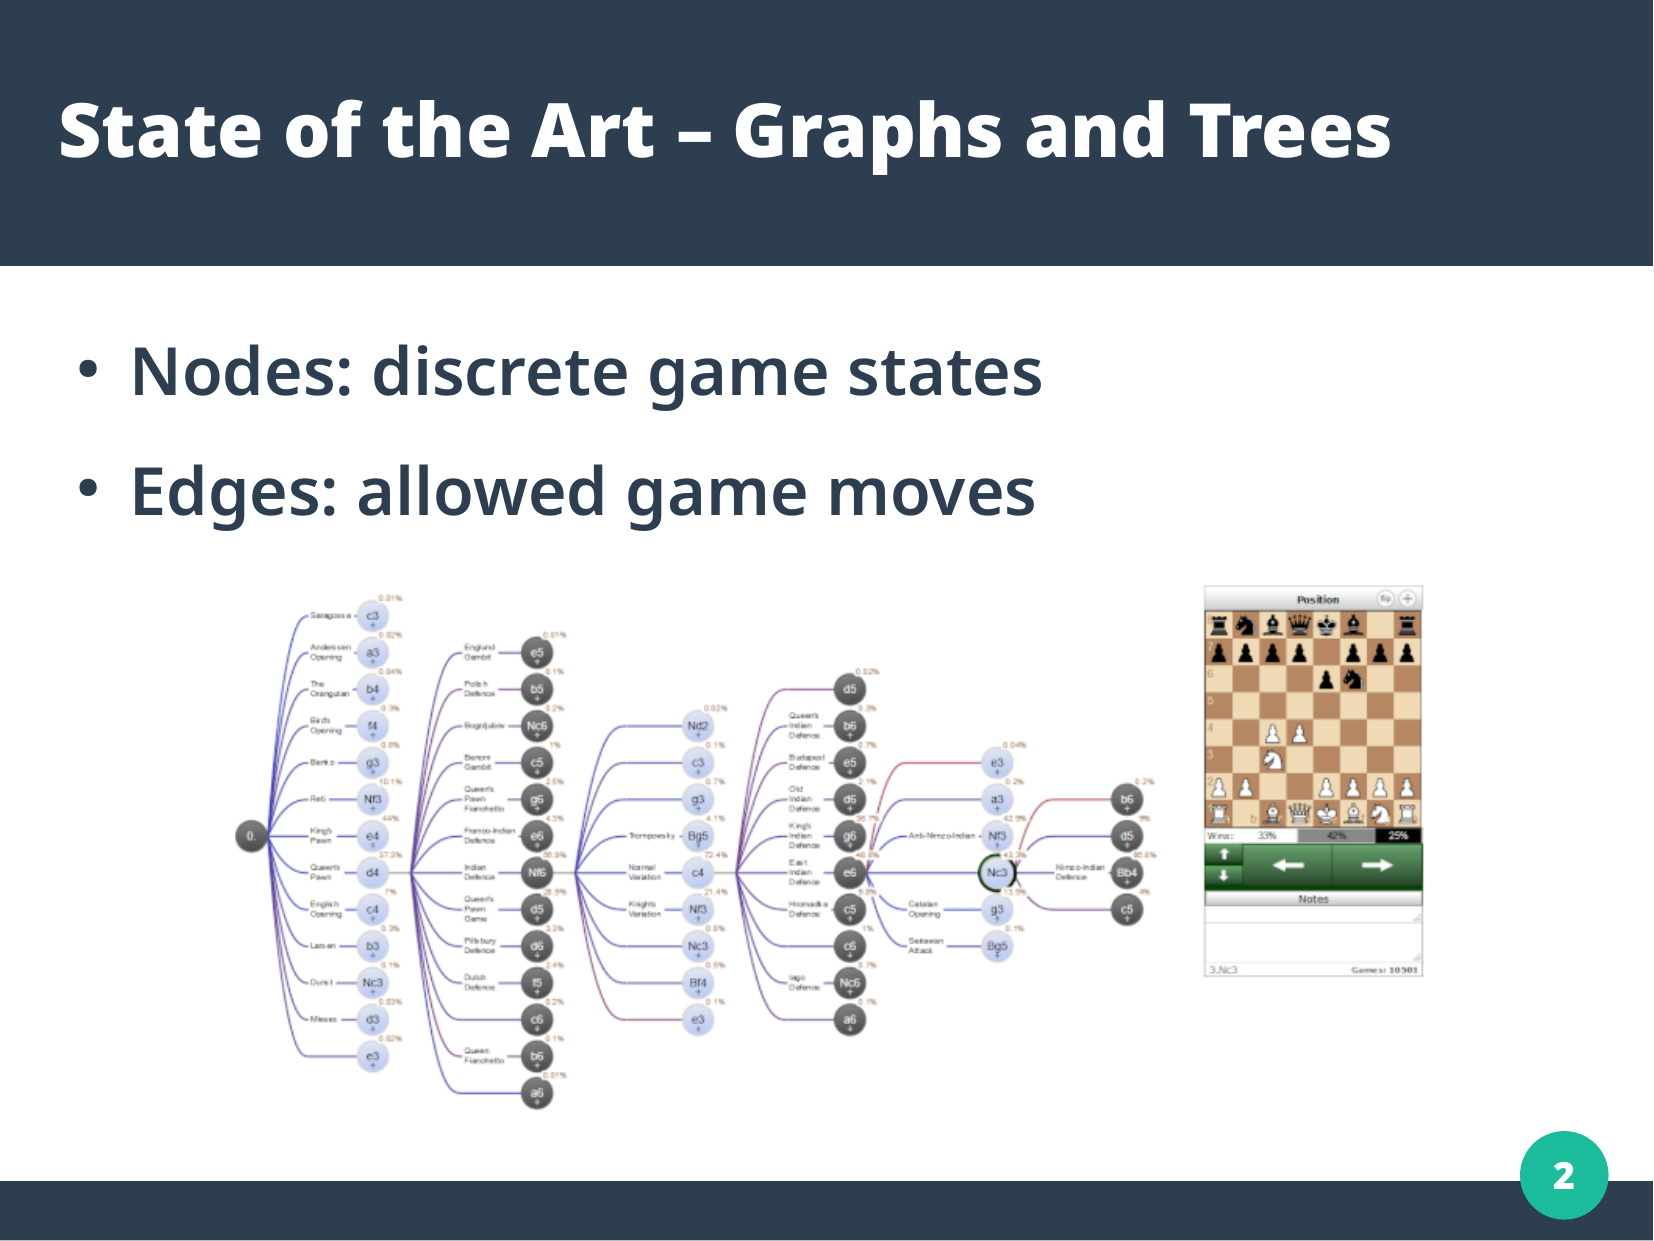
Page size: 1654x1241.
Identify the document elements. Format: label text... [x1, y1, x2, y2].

title State of the Art – Graphs and Trees [58, 49, 1594, 207]
list Nodes: discrete game states Edges: allowed game moves [58, 324, 1594, 1152]
picture [220, 584, 1425, 1118]
